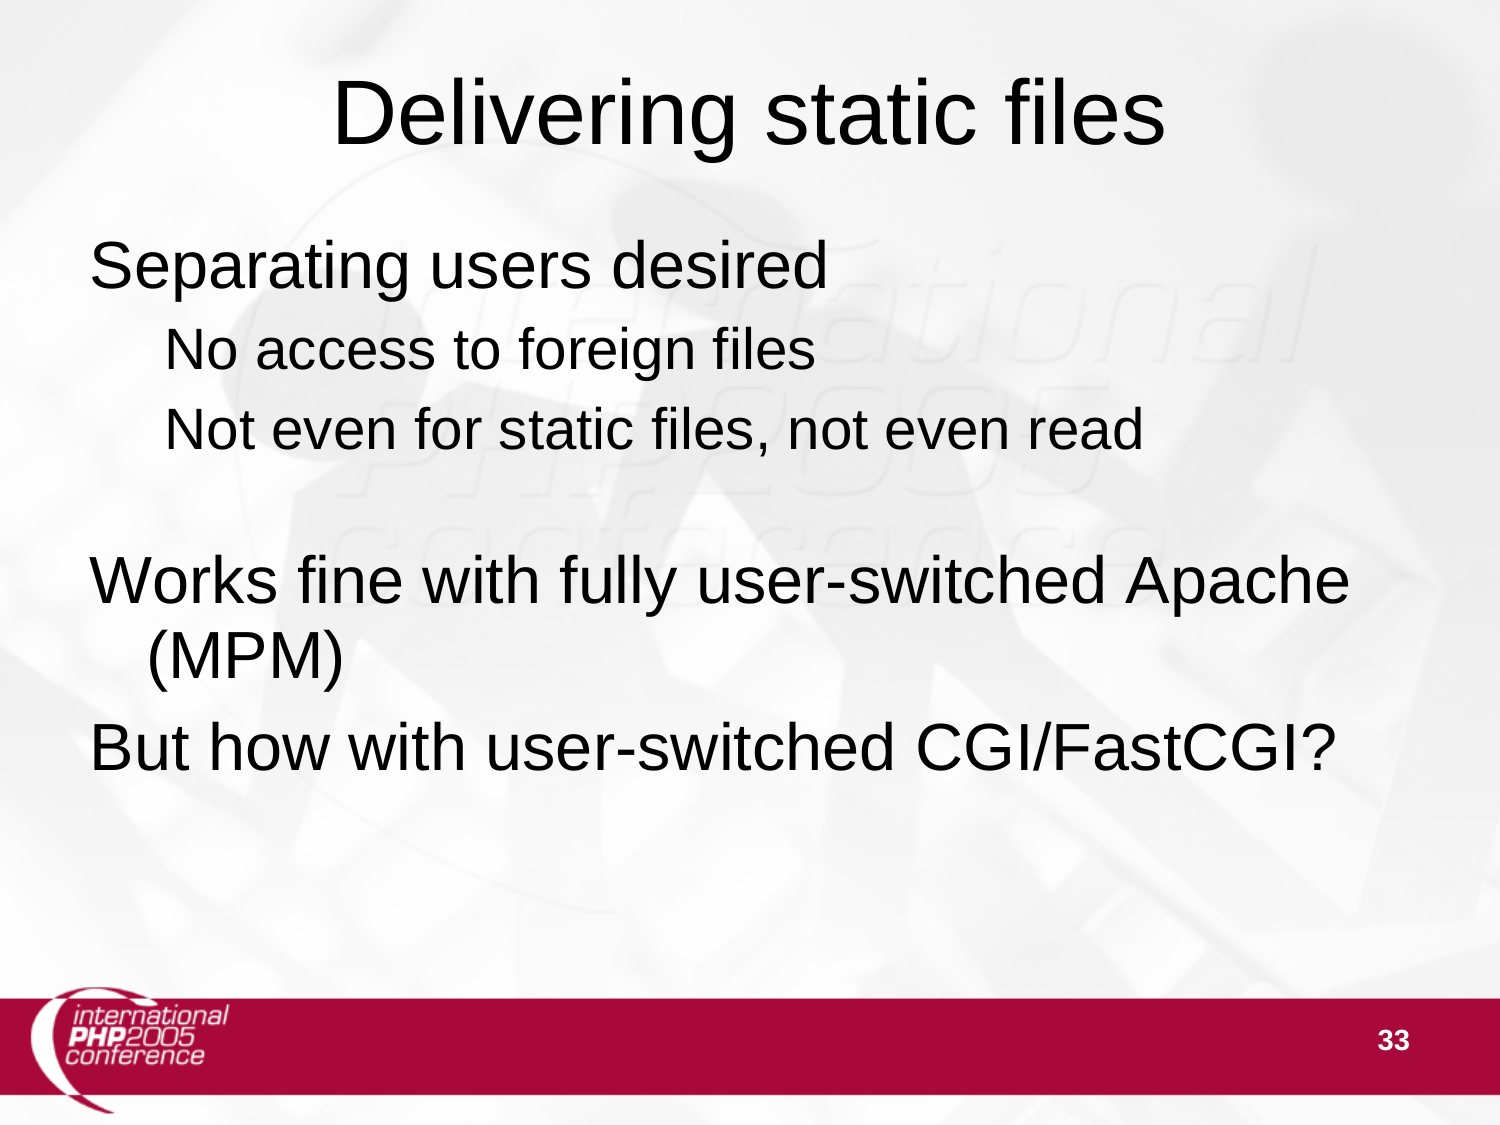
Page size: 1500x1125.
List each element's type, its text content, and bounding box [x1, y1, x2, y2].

title Delivering static files [75, 18, 1426, 207]
list Separating users desired No access to foreign files Not even for static files, not even read Works fine with fully user-switched Apache (MPM) But how with user-switched CGI/FastCGI? [75, 220, 1426, 977]
picture [0, 0, 1500, 1125]
